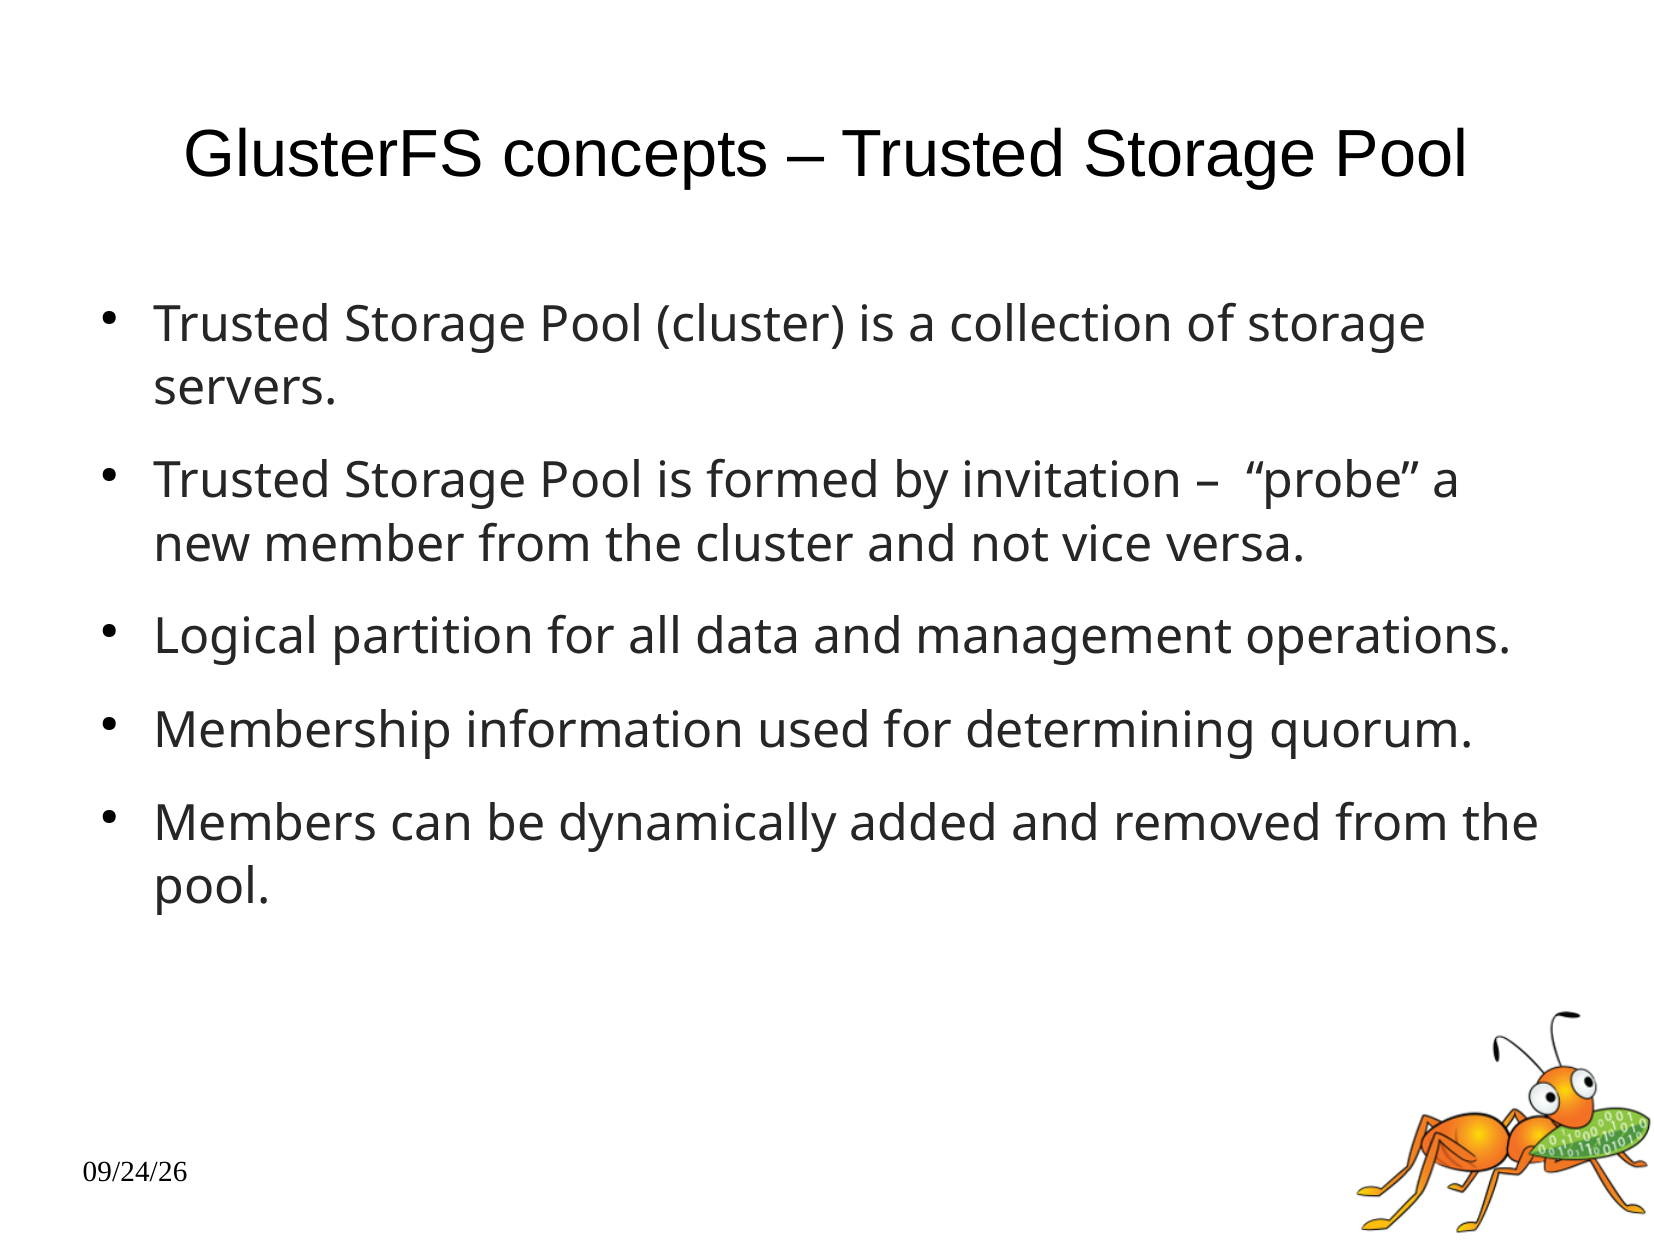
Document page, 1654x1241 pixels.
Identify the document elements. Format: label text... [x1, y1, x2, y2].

title GlusterFS concepts – Trusted Storage Pool [82, 49, 1571, 257]
list Trusted Storage Pool (cluster) is a collection of storage servers. Trusted Storage Pool is formed by invitation – “probe” a new member from the cluster and not vice versa. Logical partition for all data and management operations. Membership information used for determining quorum. Members can be dynamically added and removed from the pool. [82, 290, 1571, 1010]
picture [1353, 1009, 1654, 1235]
